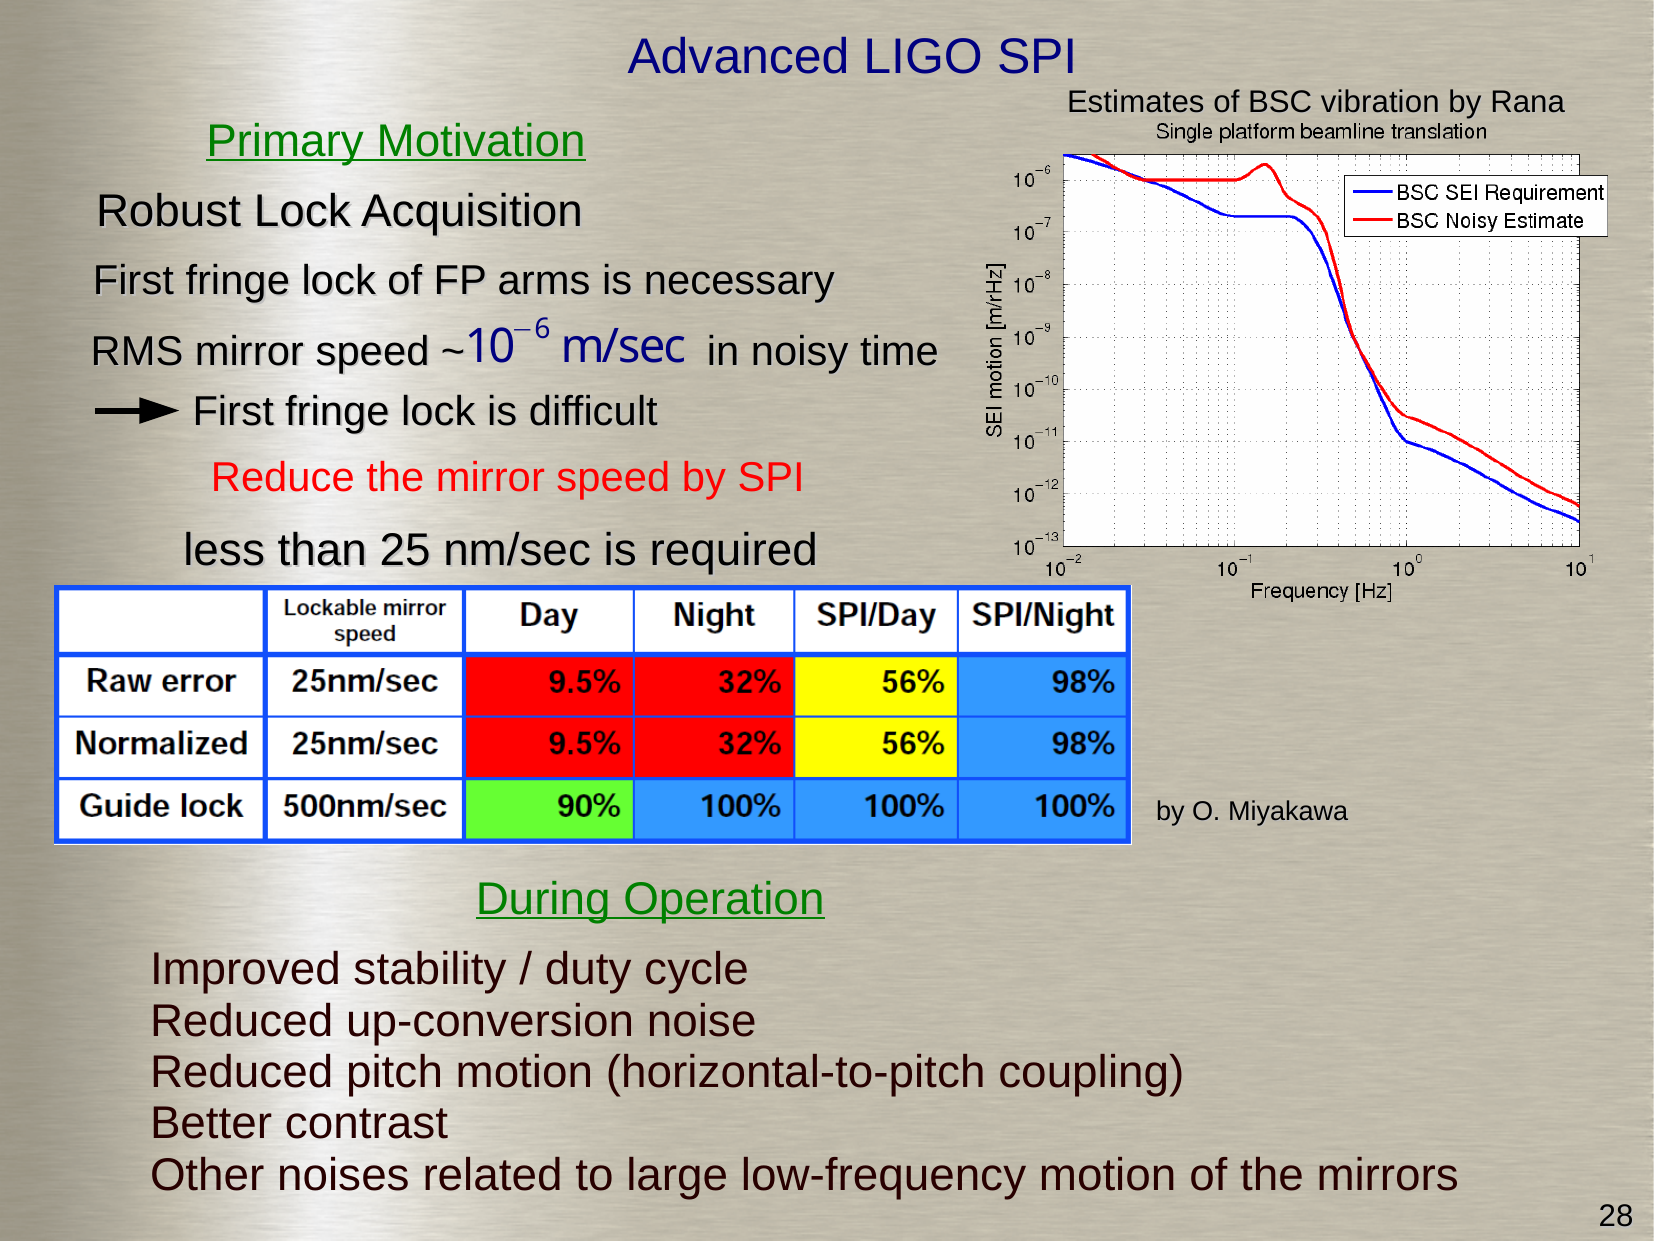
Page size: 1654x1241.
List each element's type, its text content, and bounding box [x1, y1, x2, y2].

text_box Reduce the mirror speed by SPI [196, 446, 820, 509]
text_box Robust Lock Acquisition [81, 177, 599, 244]
text_box First fringe lock of FP arms is necessary [78, 249, 850, 311]
text_box RMS mirror speed ~ in noisy time [75, 319, 965, 382]
chart [458, 316, 691, 375]
picture [0, 0, 1654, 1241]
text_box Primary Motivation [191, 107, 601, 174]
text_box Estimates of BSC vibration by Rana [1052, 76, 1581, 127]
text_box First fringe lock is difficult [177, 379, 673, 442]
text_box by O. Miyakawa [1141, 788, 1362, 834]
text_box less than 25 nm/sec is required [168, 516, 847, 583]
text_box During Operation [461, 865, 840, 932]
text_box Advanced LIGO SPI [612, 21, 1093, 93]
text_box Improved stability / duty cycle Reduced up-conversion noise Reduced pitch motion (horizontal-to-pitch coupling) Better contrast Other noises related to large low-frequency motion of the mirrors [122, 935, 1508, 1208]
